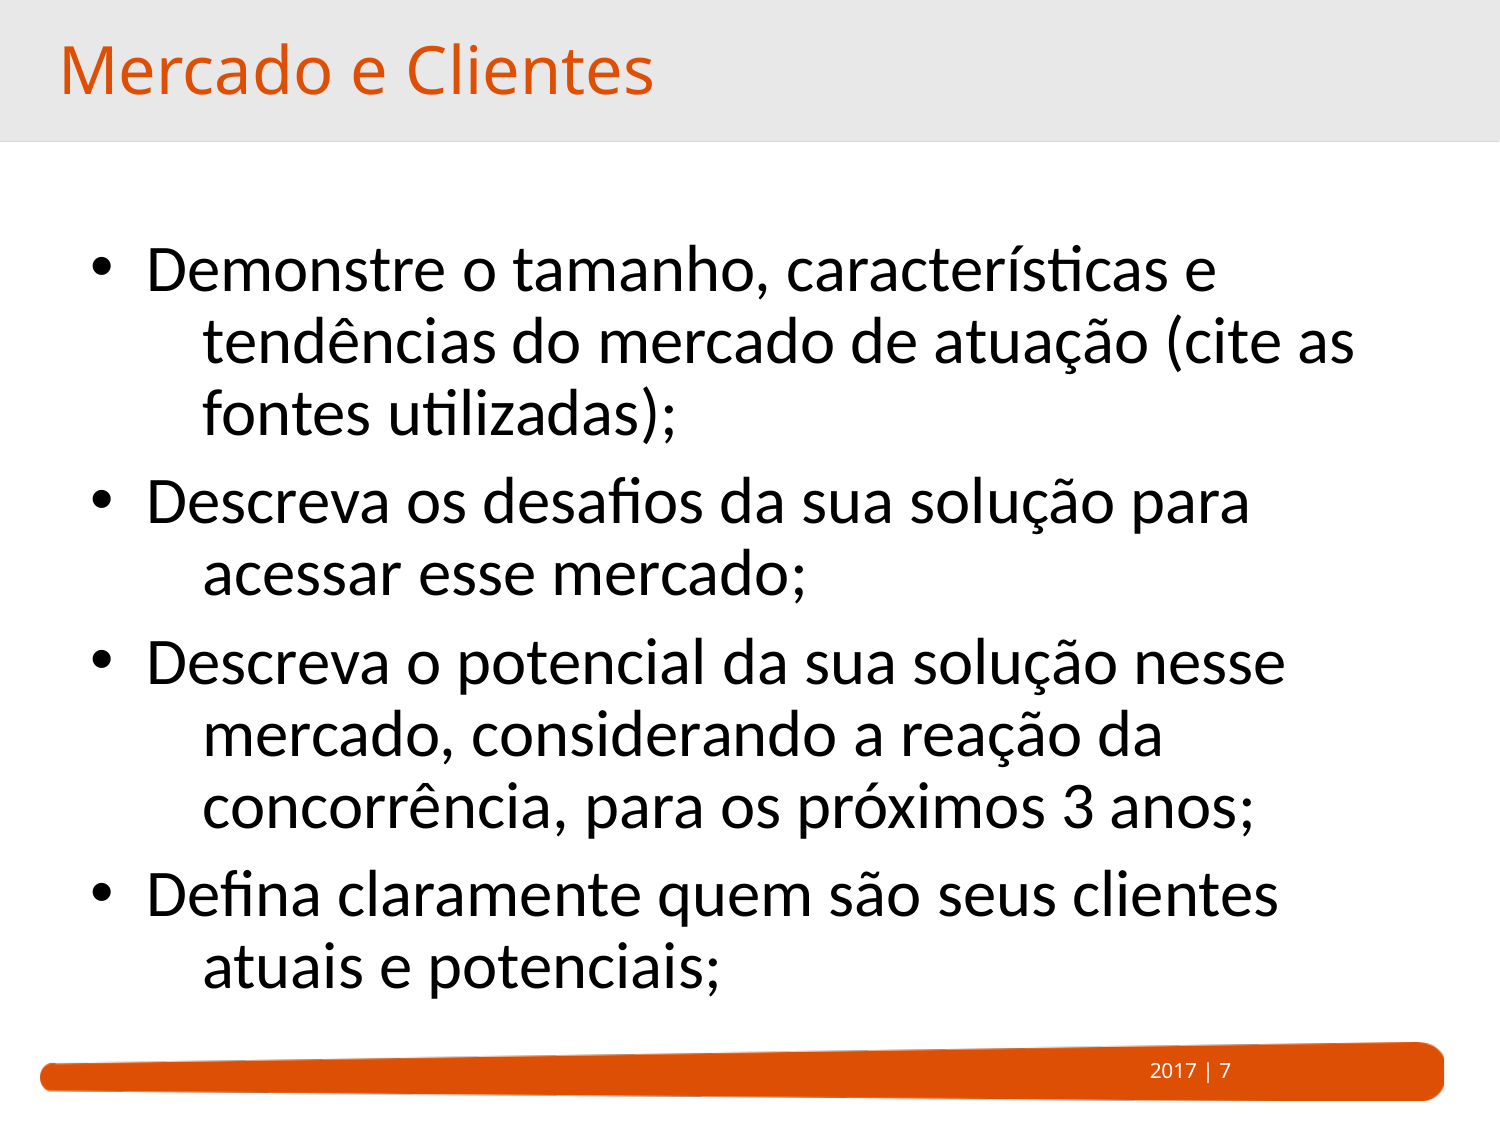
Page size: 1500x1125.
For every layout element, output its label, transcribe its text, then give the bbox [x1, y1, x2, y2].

text_box Demonstre o tamanho, características e tendências do mercado de atuação (cite as fontes utilizadas); Descreva os desafios da sua solução para acessar esse mercado; Descreva o potencial da sua solução nesse mercado, considerando a reação da concorrência, para os próximos 3 anos; Defina claramente quem são seus clientes atuais e potenciais; [75, 226, 1426, 1059]
text_box Mercado e Clientes [58, 2, 1440, 148]
